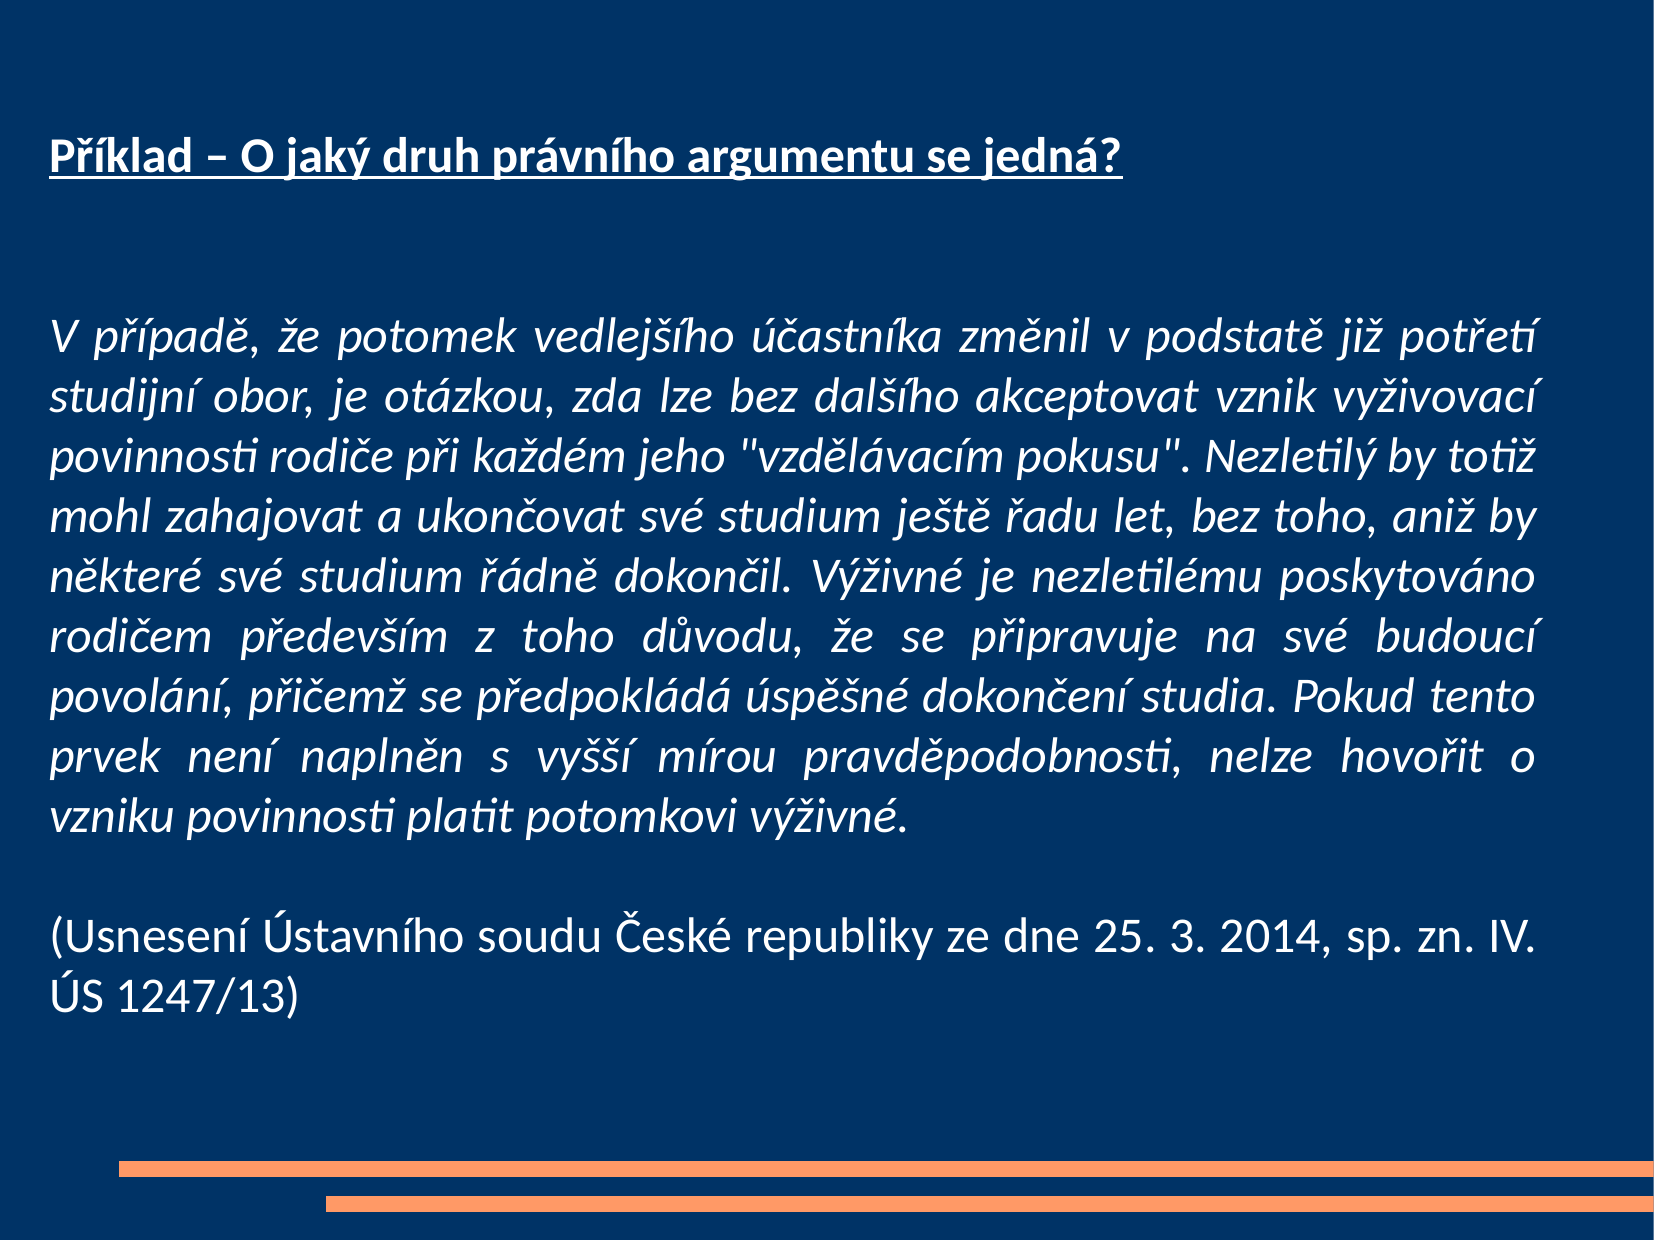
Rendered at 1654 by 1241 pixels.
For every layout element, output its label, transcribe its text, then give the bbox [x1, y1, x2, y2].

text_box Příklad – O jaký druh právního argumentu se jedná? V případě, že potomek vedlejšího účastníka změnil v podstatě již potřetí studijní obor, je otázkou, zda lze bez dalšího akceptovat vznik vyživovací povinnosti rodiče při každém jeho "vzdělávacím pokusu". Nezletilý by totiž mohl zahajovat a ukončovat své studium ještě řadu let, bez toho, aniž by některé své studium řádně dokončil. Výživné je nezletilému poskytováno rodičem především z toho důvodu, že se připravuje na své budoucí povolání, přičemž se předpokládá úspěšné dokončení studia. Pokud tento prvek není naplněn s vyšší mírou pravděpodobnosti, nelze hovořit o vzniku povinnosti platit potomkovi výživné. (Usnesení Ústavního soudu České republiky ze dne 25. 3. 2014, sp. zn. IV. ÚS 1247/13) [34, 115, 1553, 1075]
